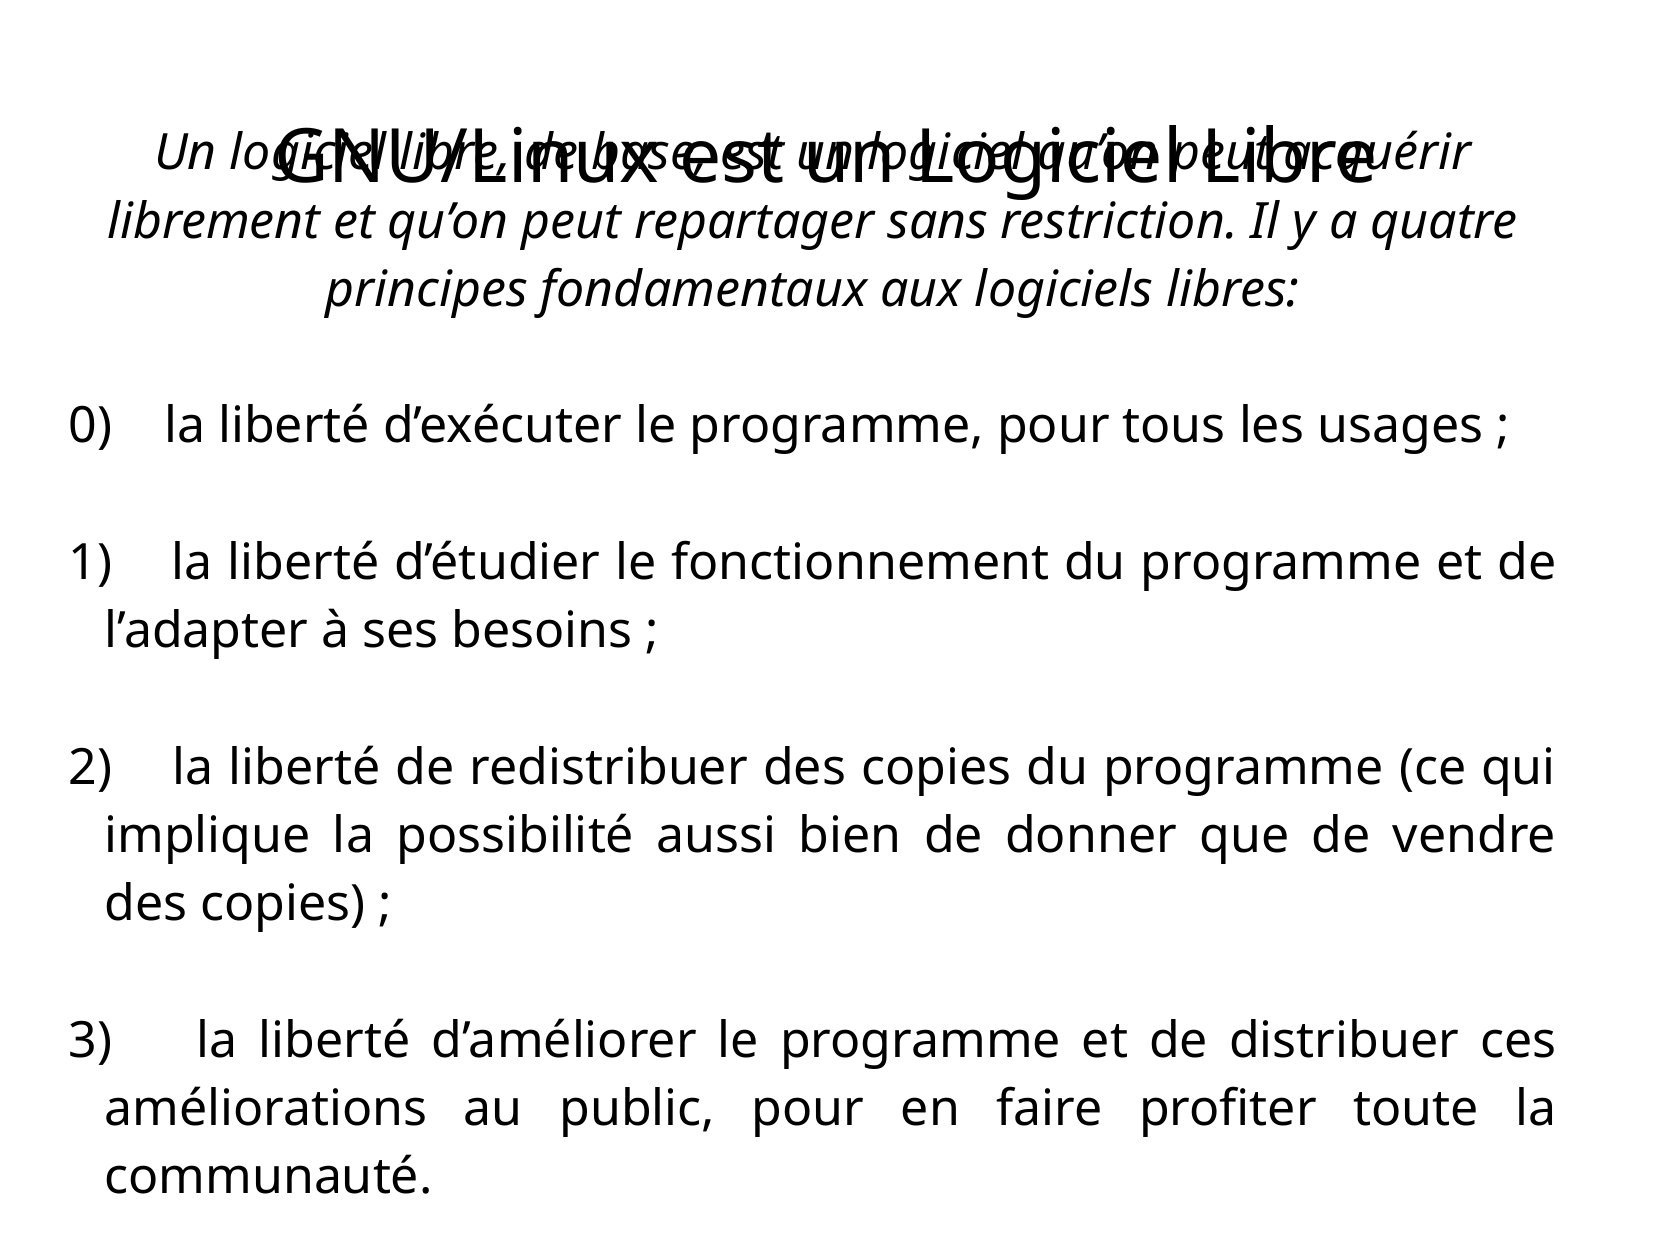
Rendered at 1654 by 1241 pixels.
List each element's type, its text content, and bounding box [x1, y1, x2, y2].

subtitle Un logiciel libre, de base, est un logiciel qu’on peut acquérir librement et qu’on peut repartager sans restriction. Il y a quatre principes fondamentaux aux logiciels libres: la liberté d’exécuter le programme, pour tous les usages ; la liberté d’étudier le fonctionnement du programme et de l’adapter à ses besoins ; la liberté de redistribuer des copies du programme (ce qui implique la possibilité aussi bien de donner que de vendre des copies) ; la liberté d’améliorer le programme et de distribuer ces améliorations au public, pour en faire profiter toute la communauté. [68, 222, 1558, 1194]
title GNU/Linux est un Logiciel Libre [82, 49, 1571, 257]
